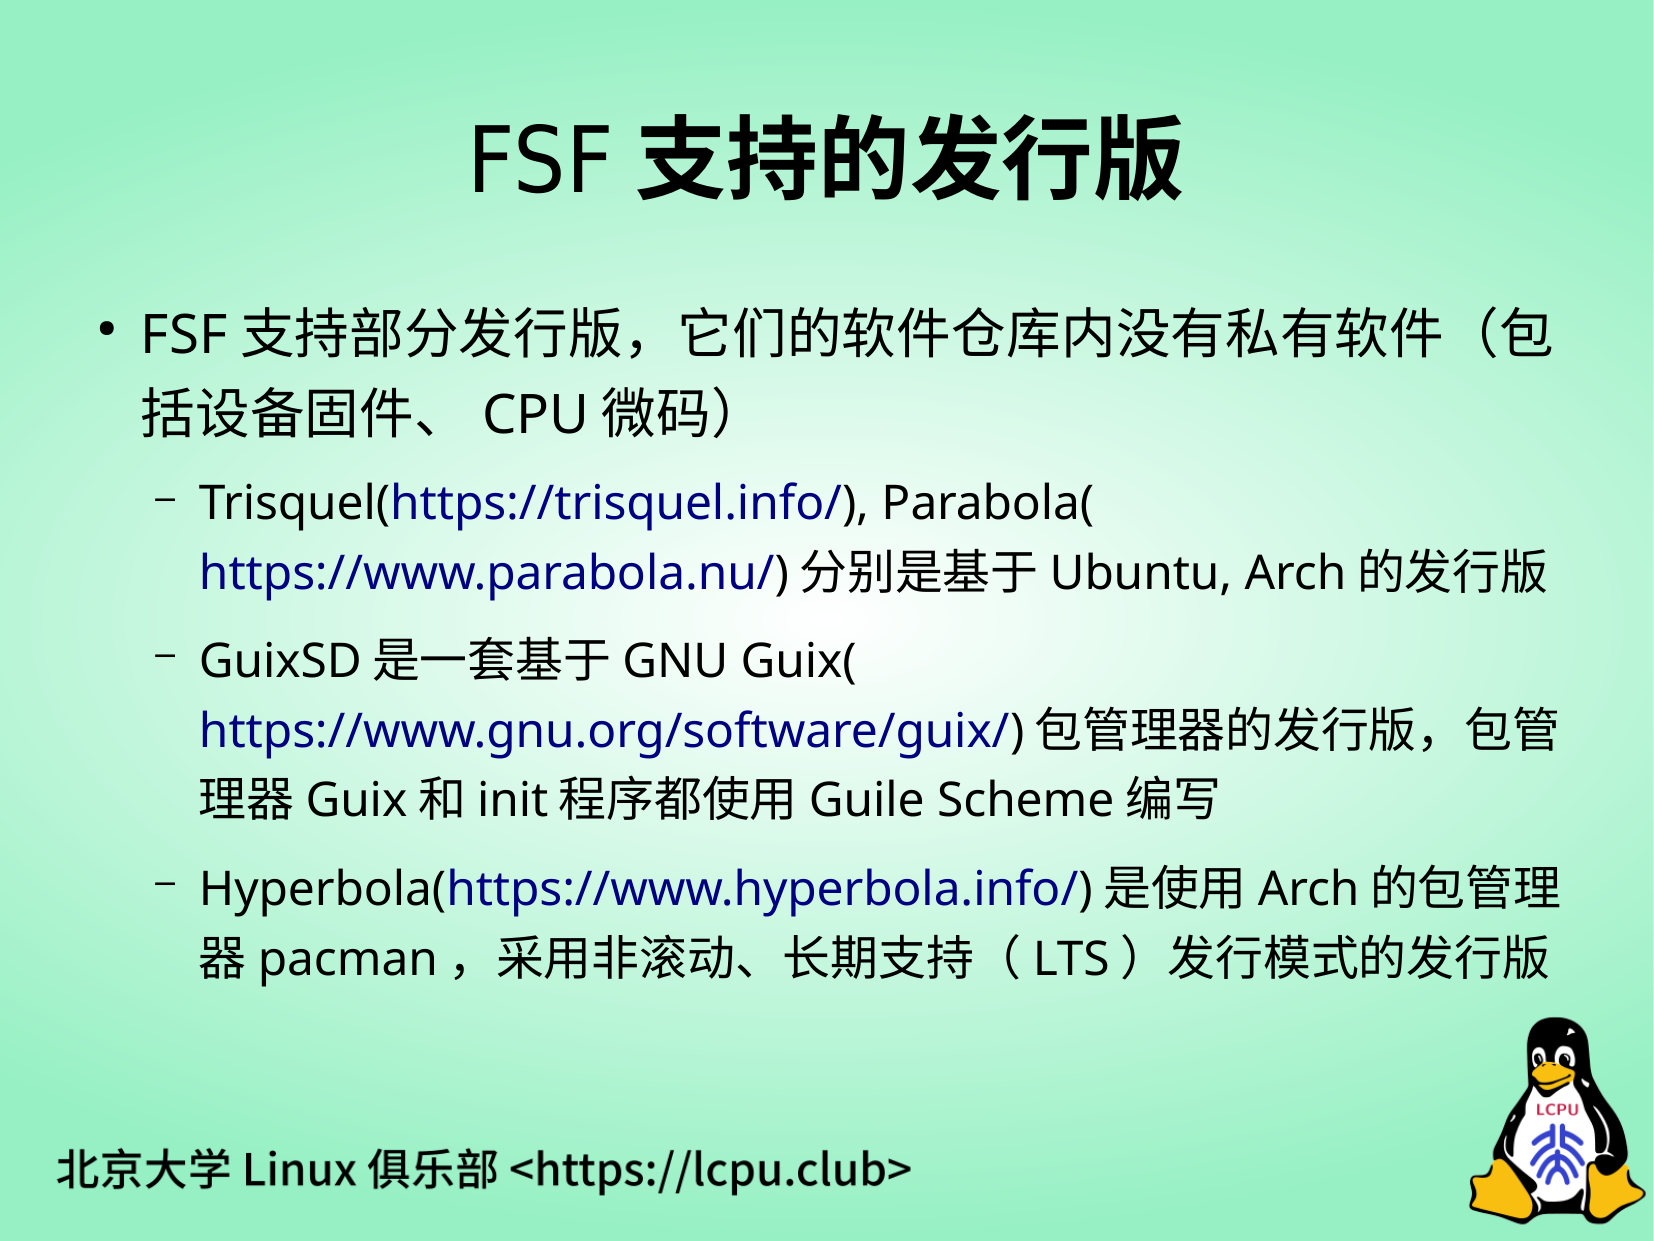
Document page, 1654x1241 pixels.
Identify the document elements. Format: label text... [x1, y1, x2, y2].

title FSF支持的发行版 [82, 49, 1571, 257]
list FSF支持部分发行版，它们的软件仓库内没有私有软件（包括设备固件、CPU微码） Trisquel(https://trisquel.info/), Parabola(https://www.parabola.nu/)分别是基于Ubuntu, Arch的发行版 GuixSD是一套基于GNU Guix(https://www.gnu.org/software/guix/)包管理器的发行版，包管理器Guix和init程序都使用Guile Scheme编写 Hyperbola(https://www.hyperbola.info/)是使用Arch的包管理器pacman，采用非滚动、长期支持（LTS）发行模式的发行版 [82, 290, 1571, 1010]
picture [0, 0, 1654, 1241]
